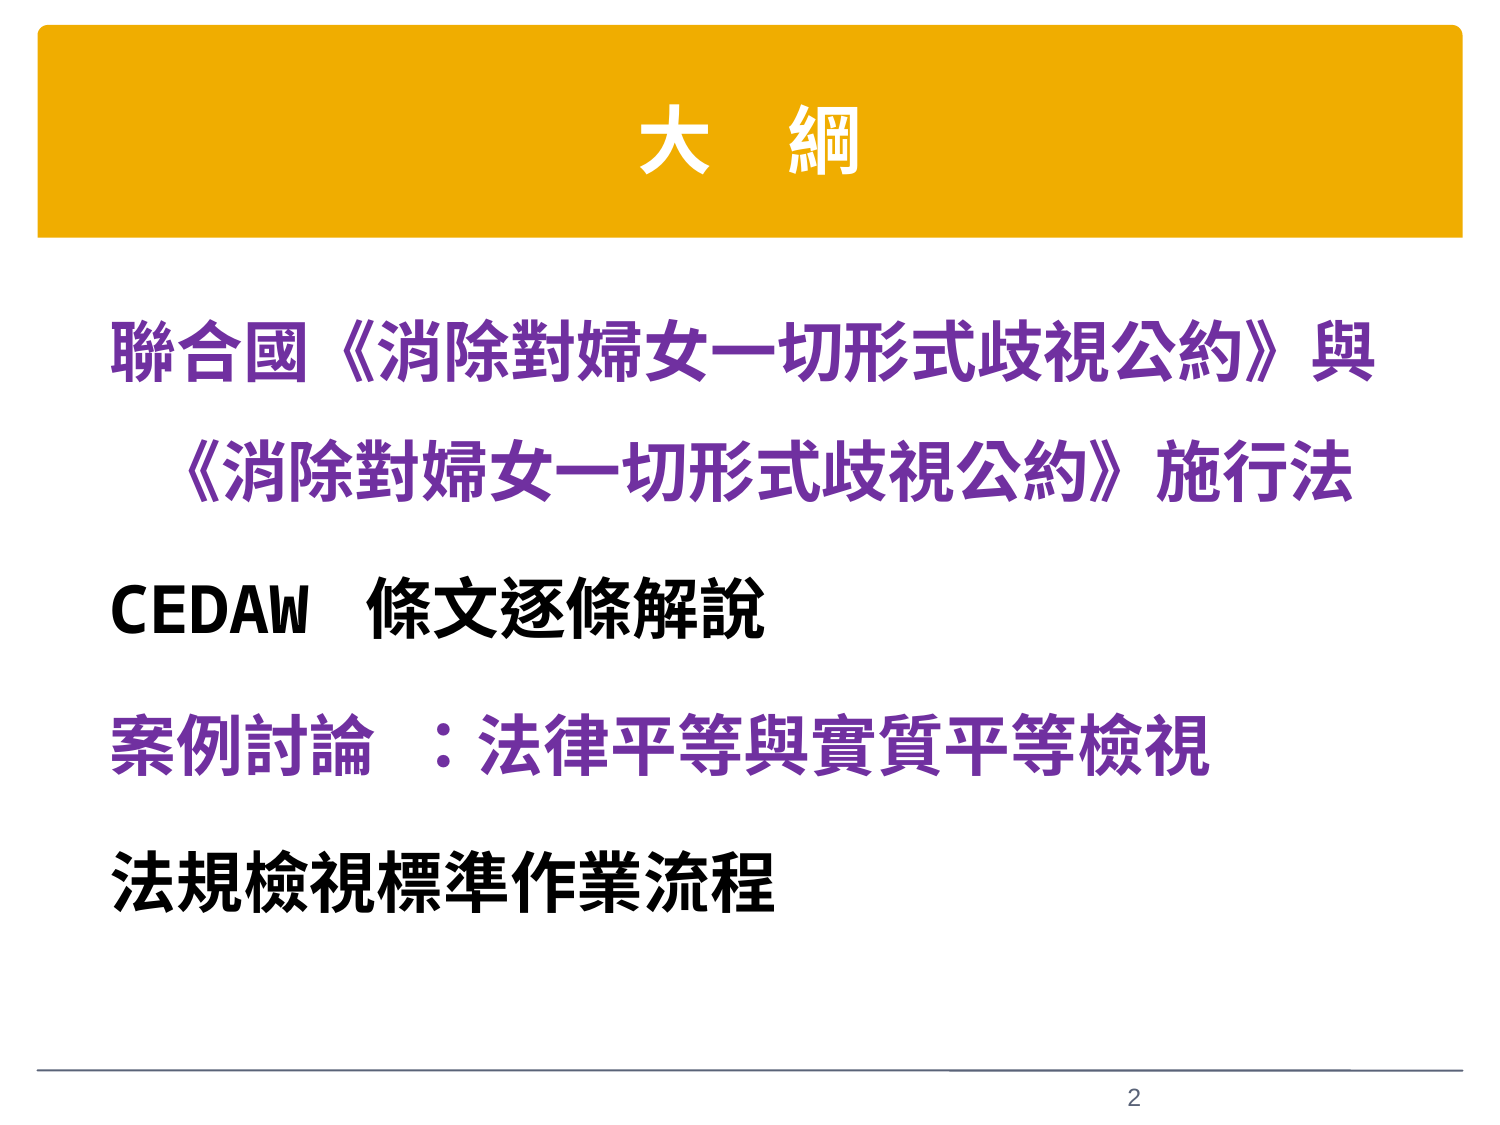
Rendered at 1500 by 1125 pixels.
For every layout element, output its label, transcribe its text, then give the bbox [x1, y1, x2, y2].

list 聯合國《消除對婦女一切形式歧視公約》與《消除對婦女一切形式歧視公約》施行法 CEDAW 條文逐條解說 案例討論 ：法律平等與實質平等檢視 法規檢視標準作業流程 [50, 262, 1451, 1051]
text_box <編號> [1112, 1069, 1463, 1123]
title 大 綱 [50, 45, 1451, 233]
